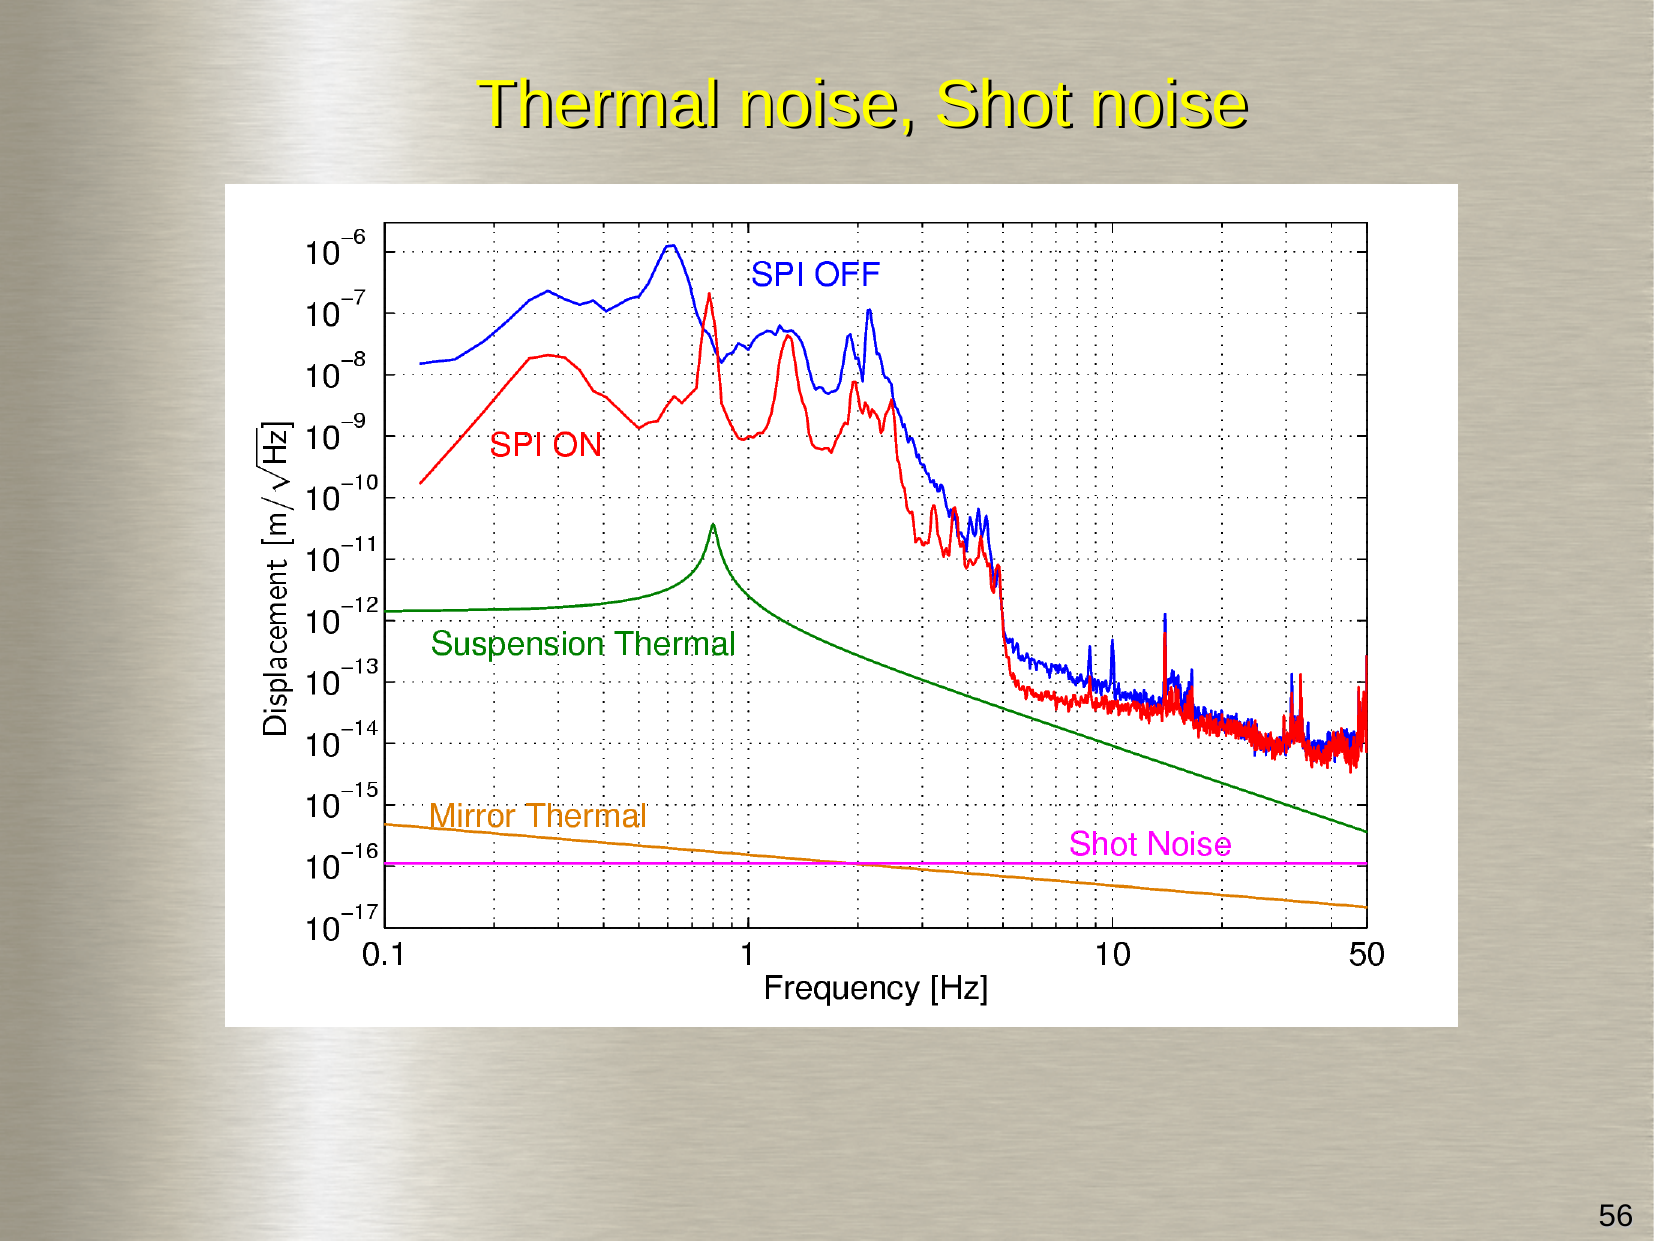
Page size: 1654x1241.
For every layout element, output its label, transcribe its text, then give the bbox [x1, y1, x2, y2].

text_box Thermal noise, Shot noise [460, 58, 1268, 148]
picture [0, 0, 1654, 1241]
